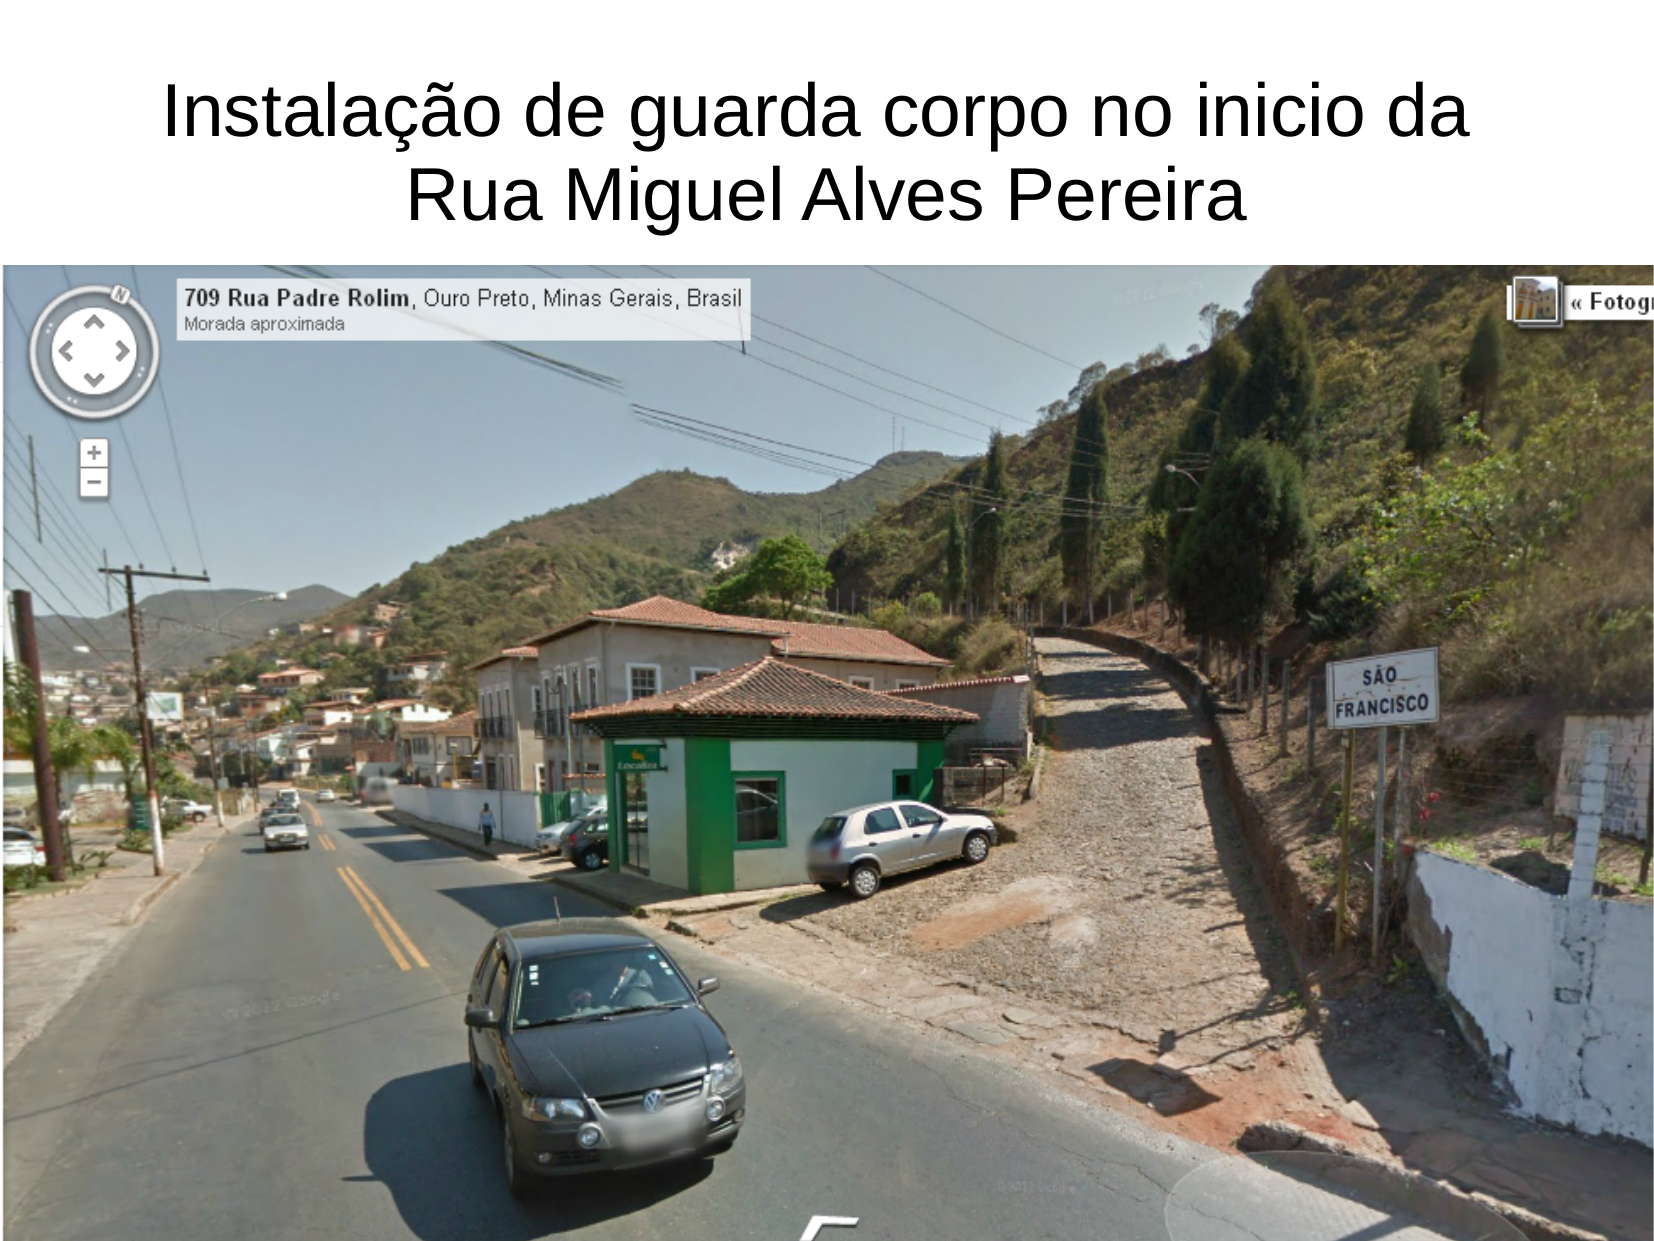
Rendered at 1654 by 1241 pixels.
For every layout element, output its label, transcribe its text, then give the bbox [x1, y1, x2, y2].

title Instalação de guarda corpo no inicio da Rua Miguel Alves Pereira [82, 49, 1571, 257]
picture [0, 265, 1654, 1241]
